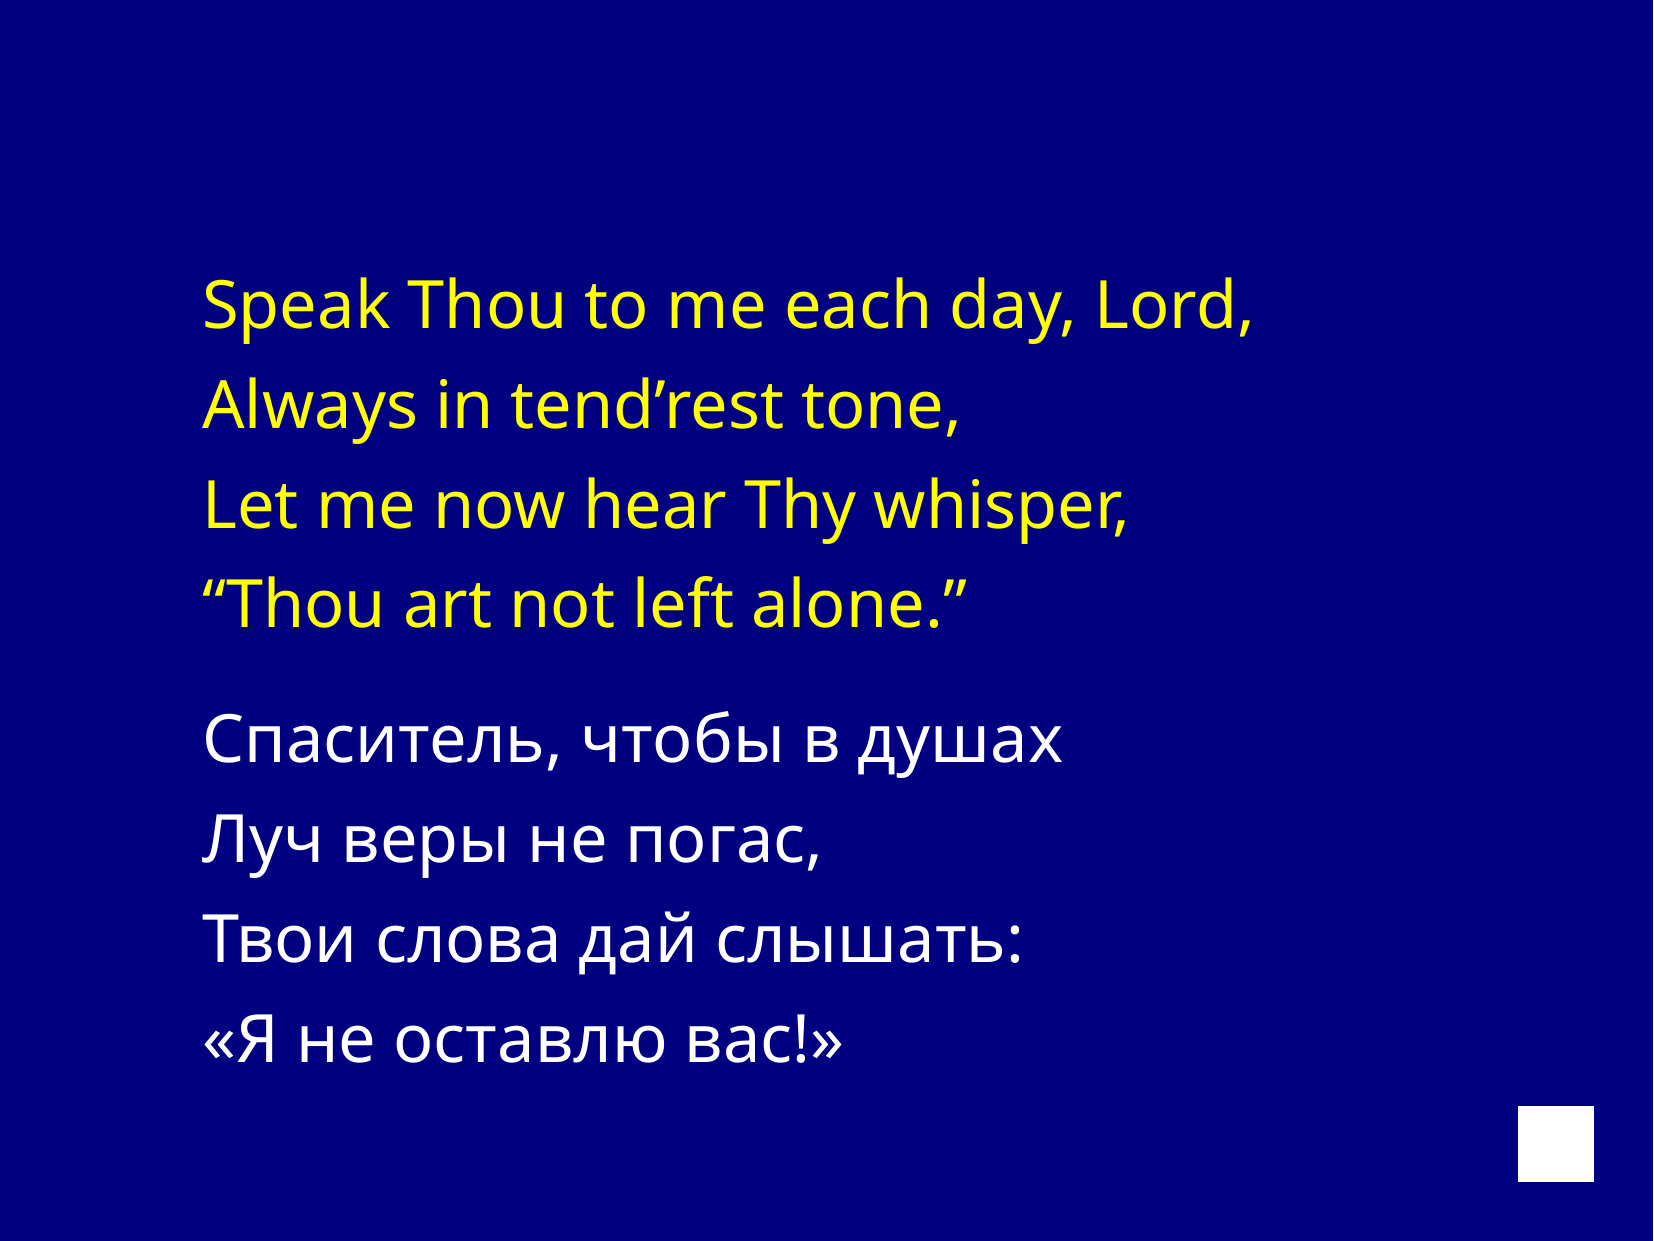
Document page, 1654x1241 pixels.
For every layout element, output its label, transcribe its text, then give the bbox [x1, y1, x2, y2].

text_box Спаситель, чтобы в душах Луч веры не погас, Твои слова дай слышать: «Я не оставлю вас!» [75, 675, 1576, 1163]
text_box Speak Thou to me each day, Lord, Always in tend’rest tone, Let me now hear Thy whisper, “Thou art not left alone.” [75, 150, 1576, 638]
text_box [1518, 1106, 1594, 1182]
